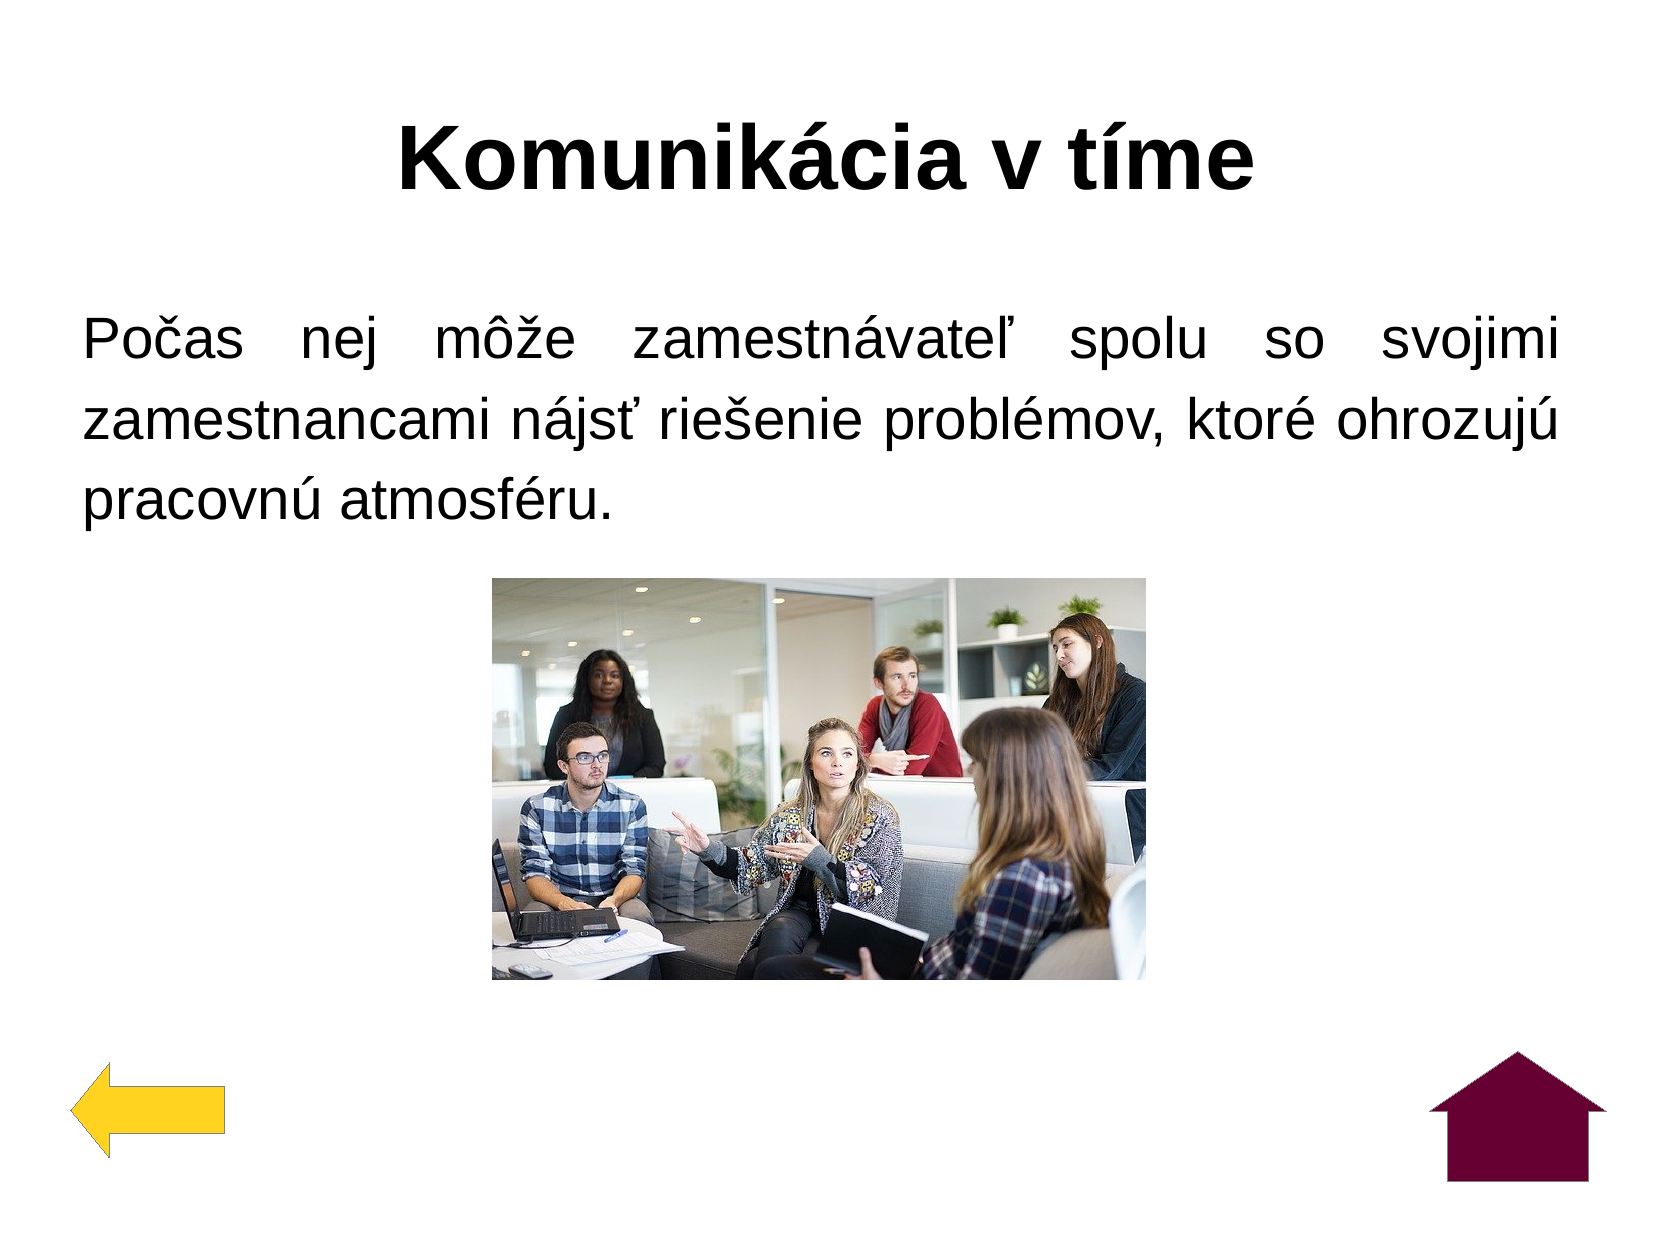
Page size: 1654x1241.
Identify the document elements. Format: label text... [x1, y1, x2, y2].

list Počas nej môže zamestnávateľ spolu so svojimi zamestnancami nájsť riešenie problémov, ktoré ohrozujú pracovnú atmosféru. [82, 290, 1571, 528]
text_box [70, 1062, 225, 1158]
text_box [1429, 1051, 1607, 1182]
title Komunikácia v tíme [82, 97, 1571, 209]
picture [492, 578, 1146, 980]
